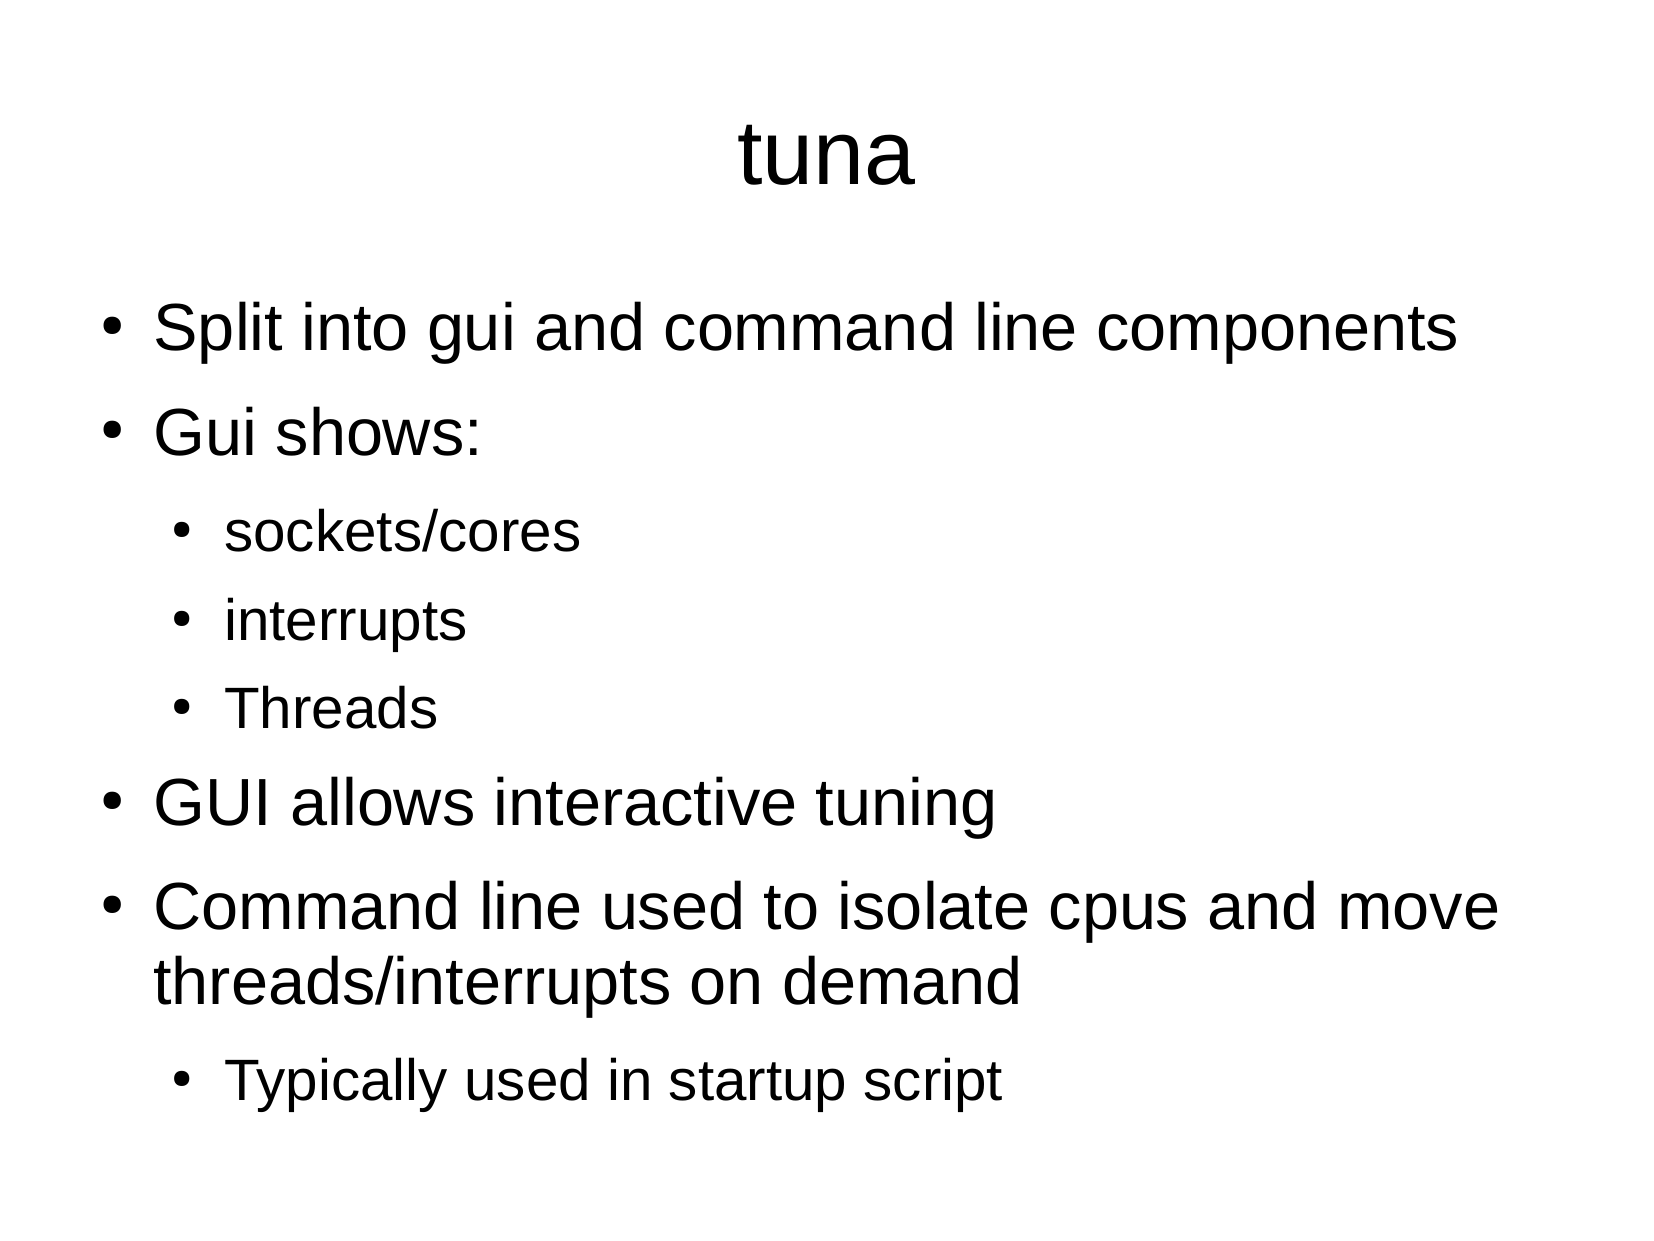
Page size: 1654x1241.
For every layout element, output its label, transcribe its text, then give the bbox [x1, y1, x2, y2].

title tuna [82, 56, 1571, 250]
list Split into gui and command line components Gui shows: sockets/cores interrupts Threads GUI allows interactive tuning Command line used to isolate cpus and move threads/interrupts on demand Typically used in startup script [82, 290, 1571, 1114]
